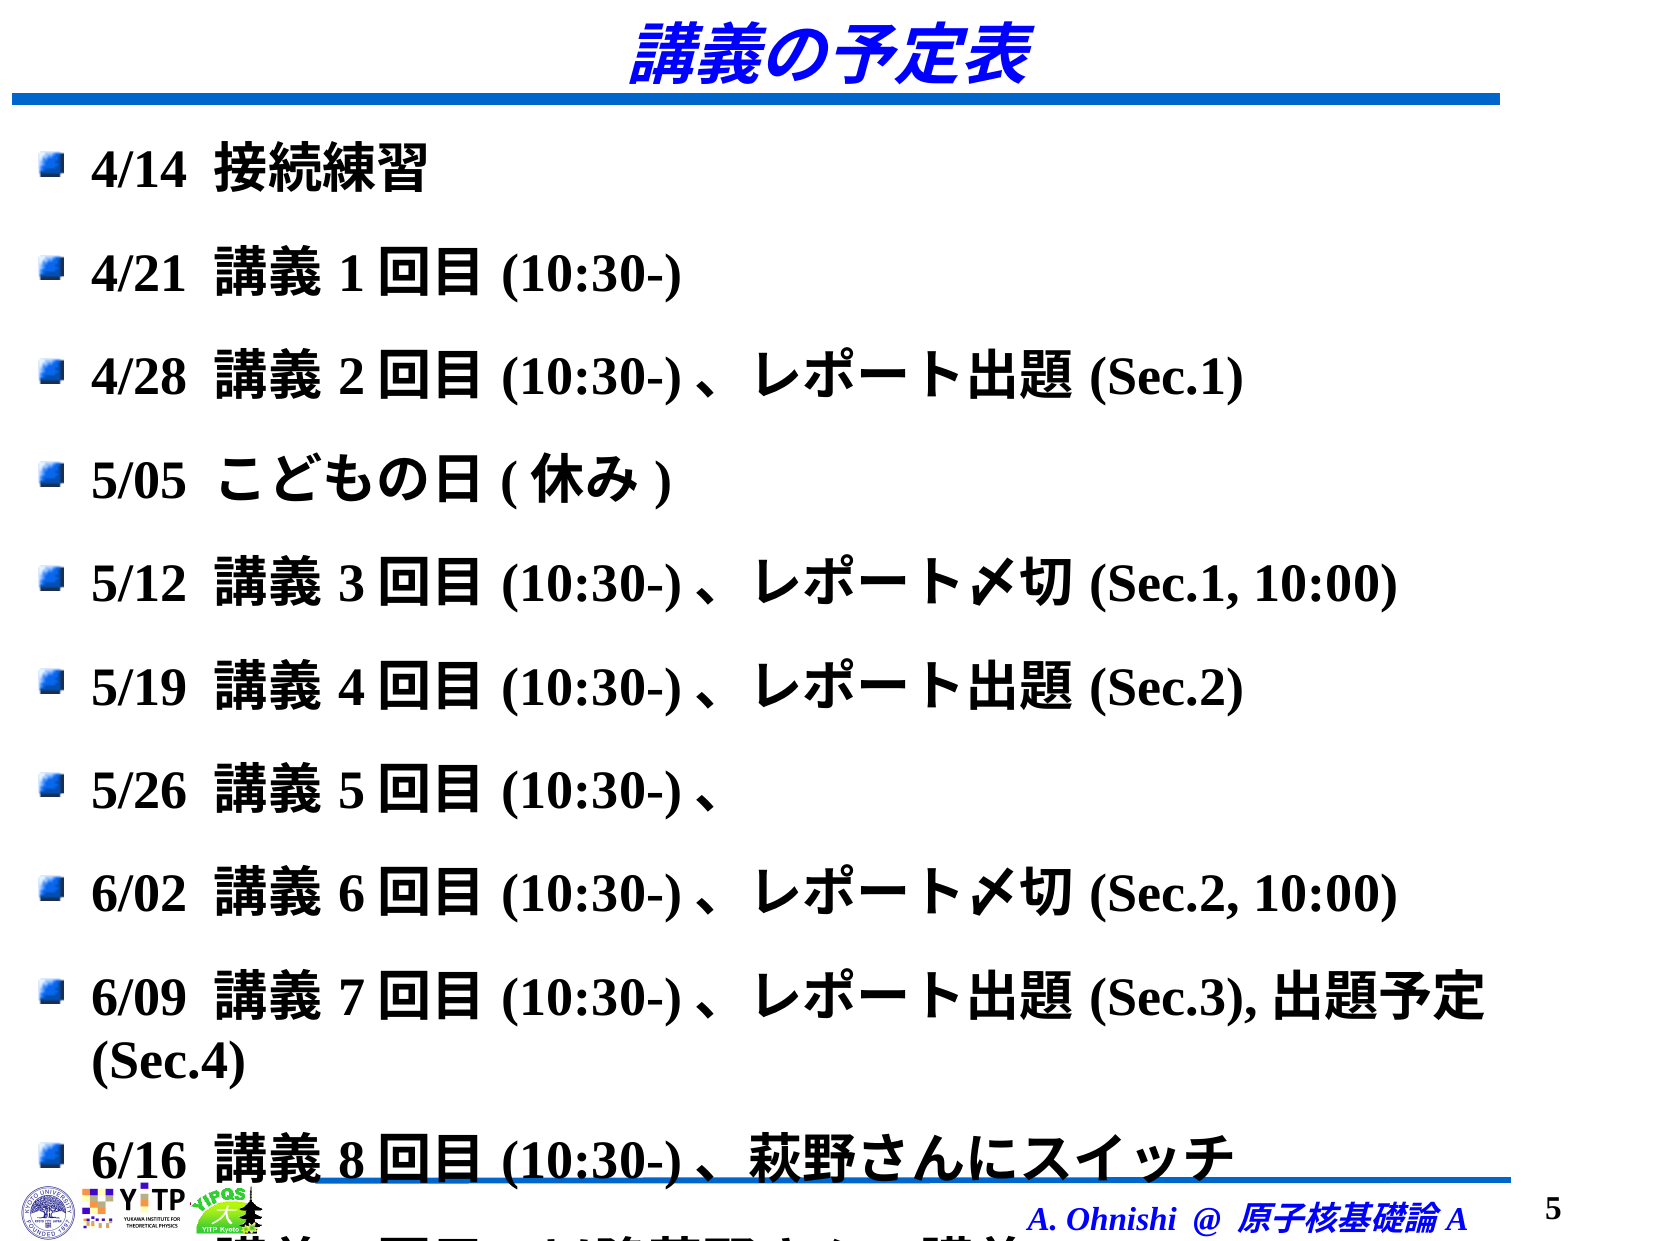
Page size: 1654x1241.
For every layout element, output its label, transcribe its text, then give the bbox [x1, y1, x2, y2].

list 4/14 接続練習 4/21 講義1回目(10:30-) 4/28 講義2回目(10:30-)、レポート出題(Sec.1) 5/05 こどもの日(休み) 5/12 講義3回目(10:30-)、レポート〆切(Sec.1, 10:00) 5/19 講義4回目(10:30-)、レポート出題(Sec.2) 5/26 講義5回目(10:30-)、 6/02 講義6回目(10:30-)、レポート〆切(Sec.2, 10:00) 6/09 講義7回目(10:30-)、レポート出題(Sec.3),出題予定(Sec.4) 6/16 講義8回目(10:30-)、萩野さんにスイッチ 6/23 講義9回目 以降萩野さんの講義 [20, 124, 1621, 1137]
picture [20, 1185, 76, 1241]
picture [77, 1179, 263, 1234]
picture [38, 1142, 64, 1168]
title 講義の予定表 [0, 0, 1654, 99]
